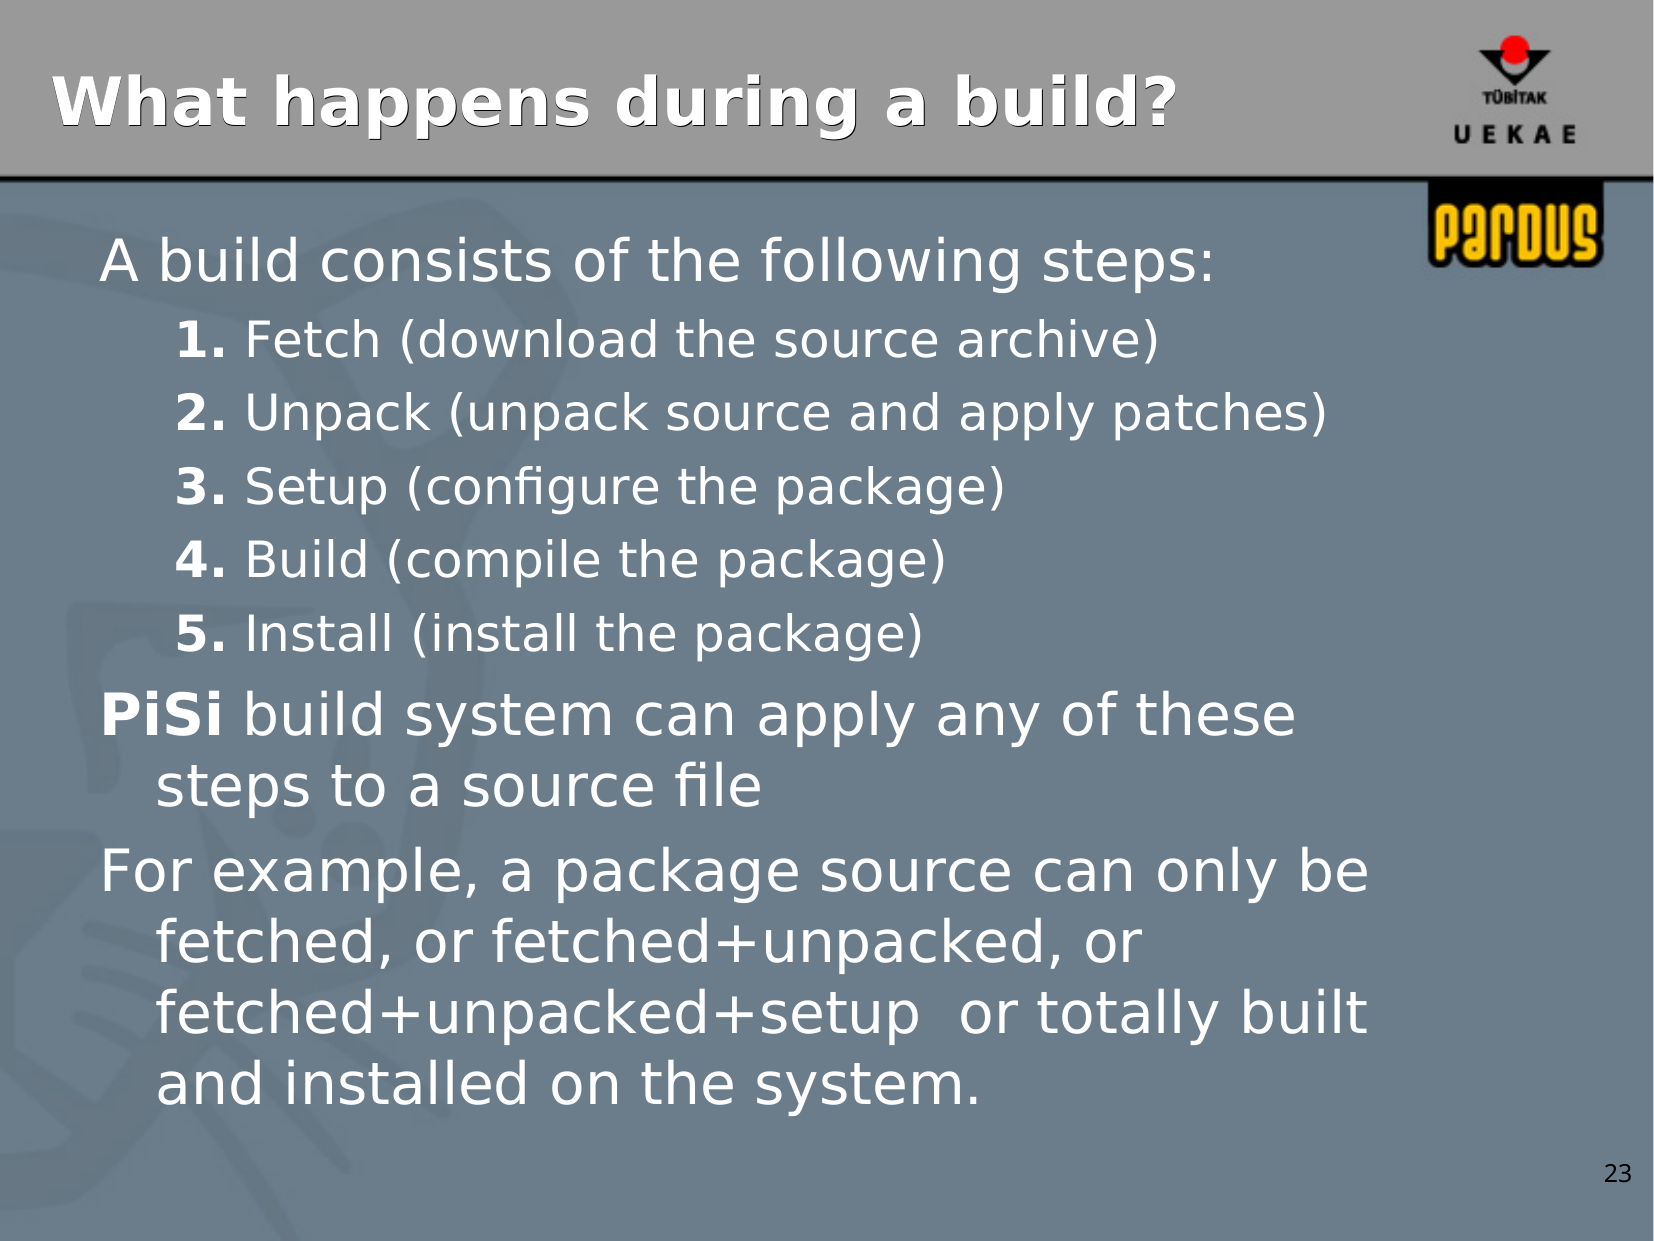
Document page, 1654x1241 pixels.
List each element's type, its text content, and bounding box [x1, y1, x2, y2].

picture [0, 0, 1654, 1241]
title What happens during a build? [35, 43, 1449, 158]
list A build consists of the following steps: 1. Fetch (download the source archive) 2. Unpack (unpack source and apply patches) 3. Setup (configure the package) 4. Build (compile the package) 5. Install (install the package) PiSi build system can apply any of these steps to a source file For example, a package source can only be fetched, or fetched+unpacked, or fetched+unpacked+setup or totally built and installed on the system. [84, 216, 1480, 1124]
